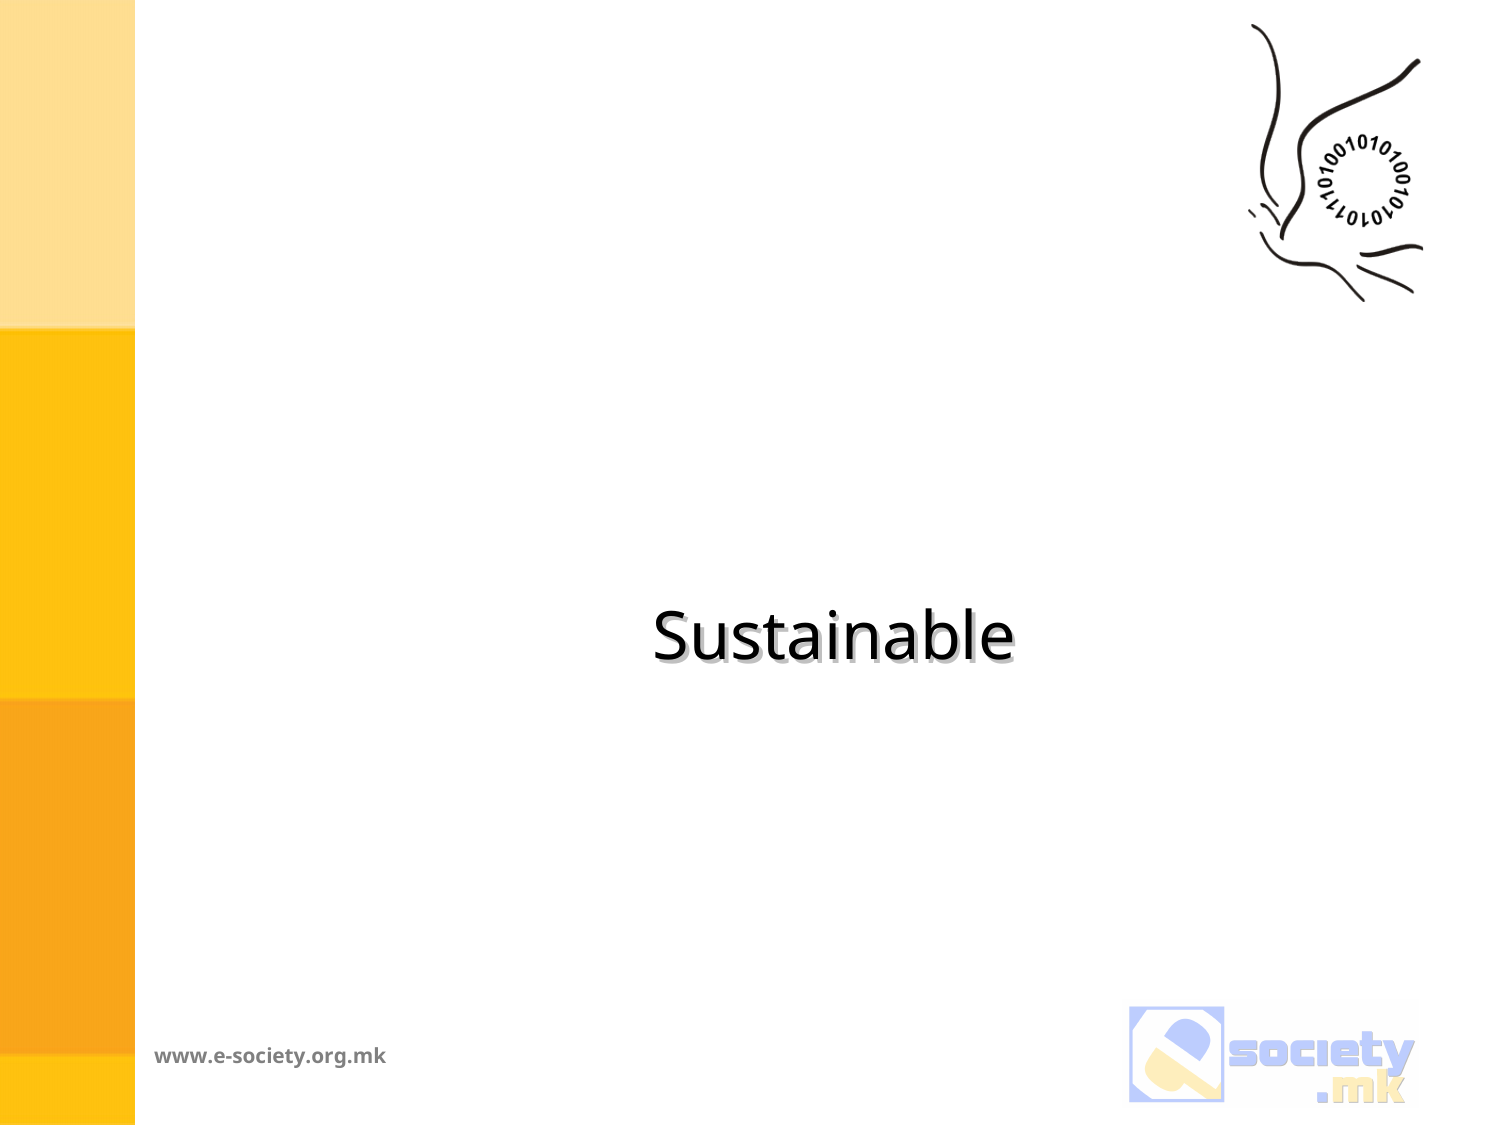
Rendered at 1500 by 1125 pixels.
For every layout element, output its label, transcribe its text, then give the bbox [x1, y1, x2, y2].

picture [1248, 24, 1424, 262]
picture [0, 0, 135, 1125]
subtitle Sustainable [169, 262, 1425, 1006]
